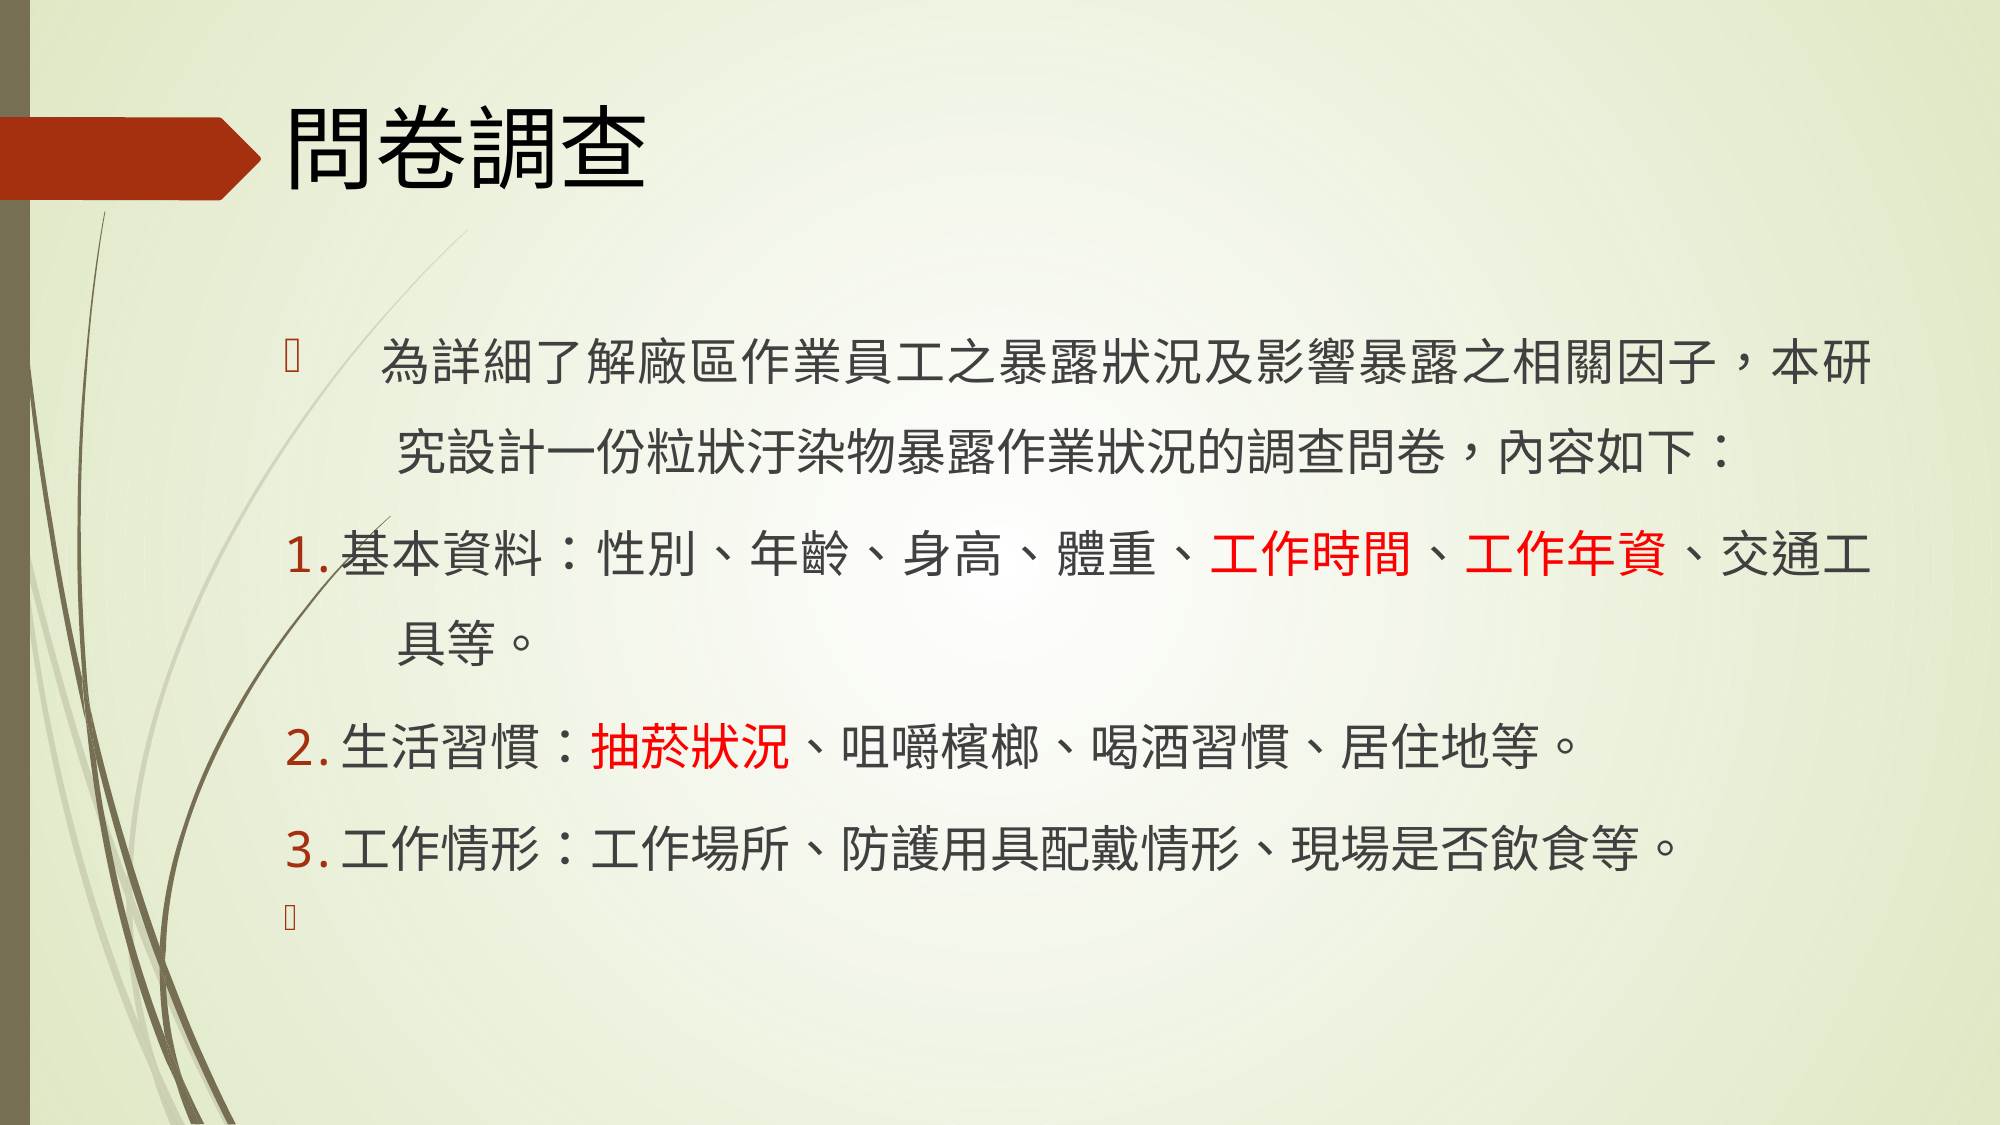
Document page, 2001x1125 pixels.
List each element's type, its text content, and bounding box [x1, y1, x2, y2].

list 為詳細了解廠區作業員工之暴露狀況及影響暴露之相關因子，本研究設計一份粒狀汙染物暴露作業狀況的調查問卷，內容如下： 基本資料：性別、年齡、身高、體重、工作時間、工作年資、交通工具等。 生活習慣：抽菸狀況、咀嚼檳榔、喝酒習慣、居住地等。 工作情形：工作場所、防護用具配戴情形、現場是否飲食等。 [269, 292, 1888, 1043]
title 問卷調查 [269, 82, 1731, 292]
